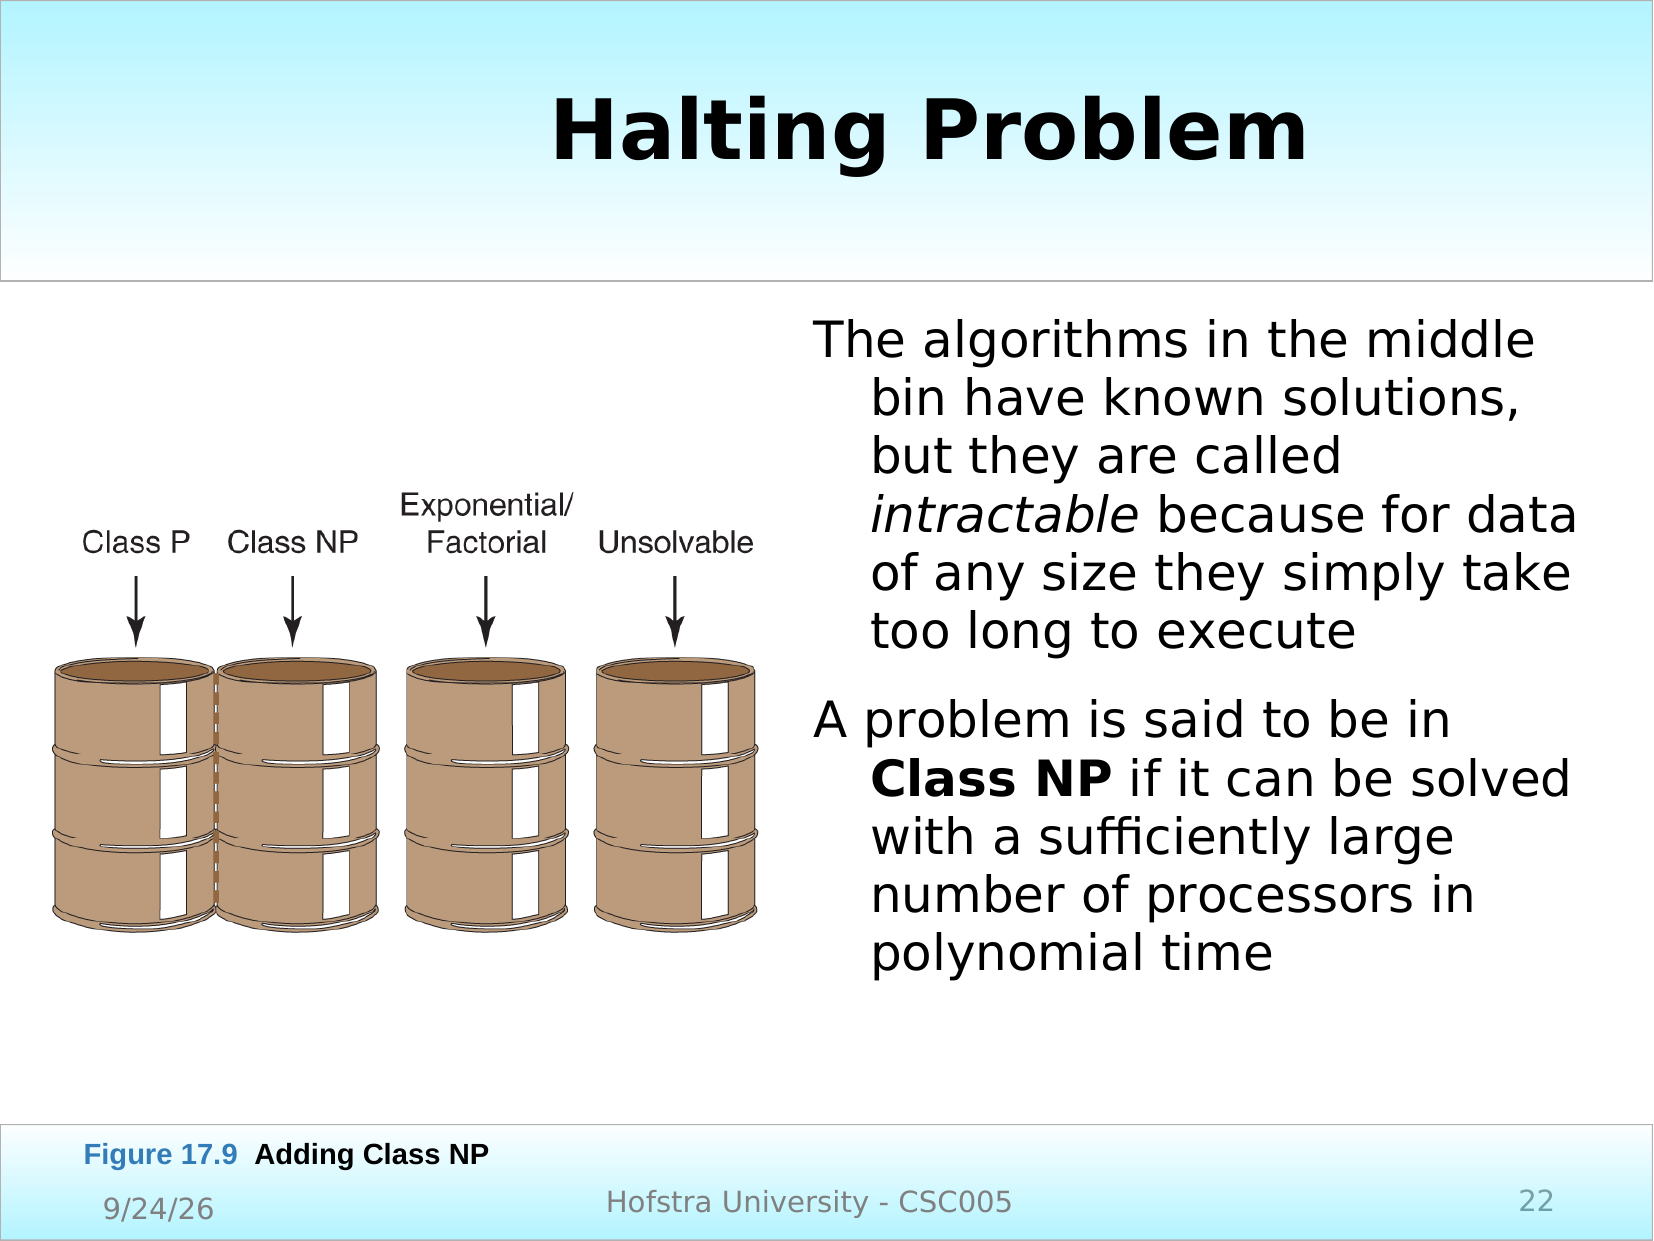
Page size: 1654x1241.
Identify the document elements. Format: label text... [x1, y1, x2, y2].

text_box Figure 17.9 Adding Class NP [68, 1130, 923, 1179]
title Halting Problem [247, 27, 1612, 235]
list The algorithms in the middle bin have known solutions, but they are called intractable because for data of any size they simply take too long to execute A problem is said to be in Class NP if it can be solved with a sufficiently large number of processors in polynomial time [798, 303, 1598, 1215]
picture [27, 468, 787, 954]
